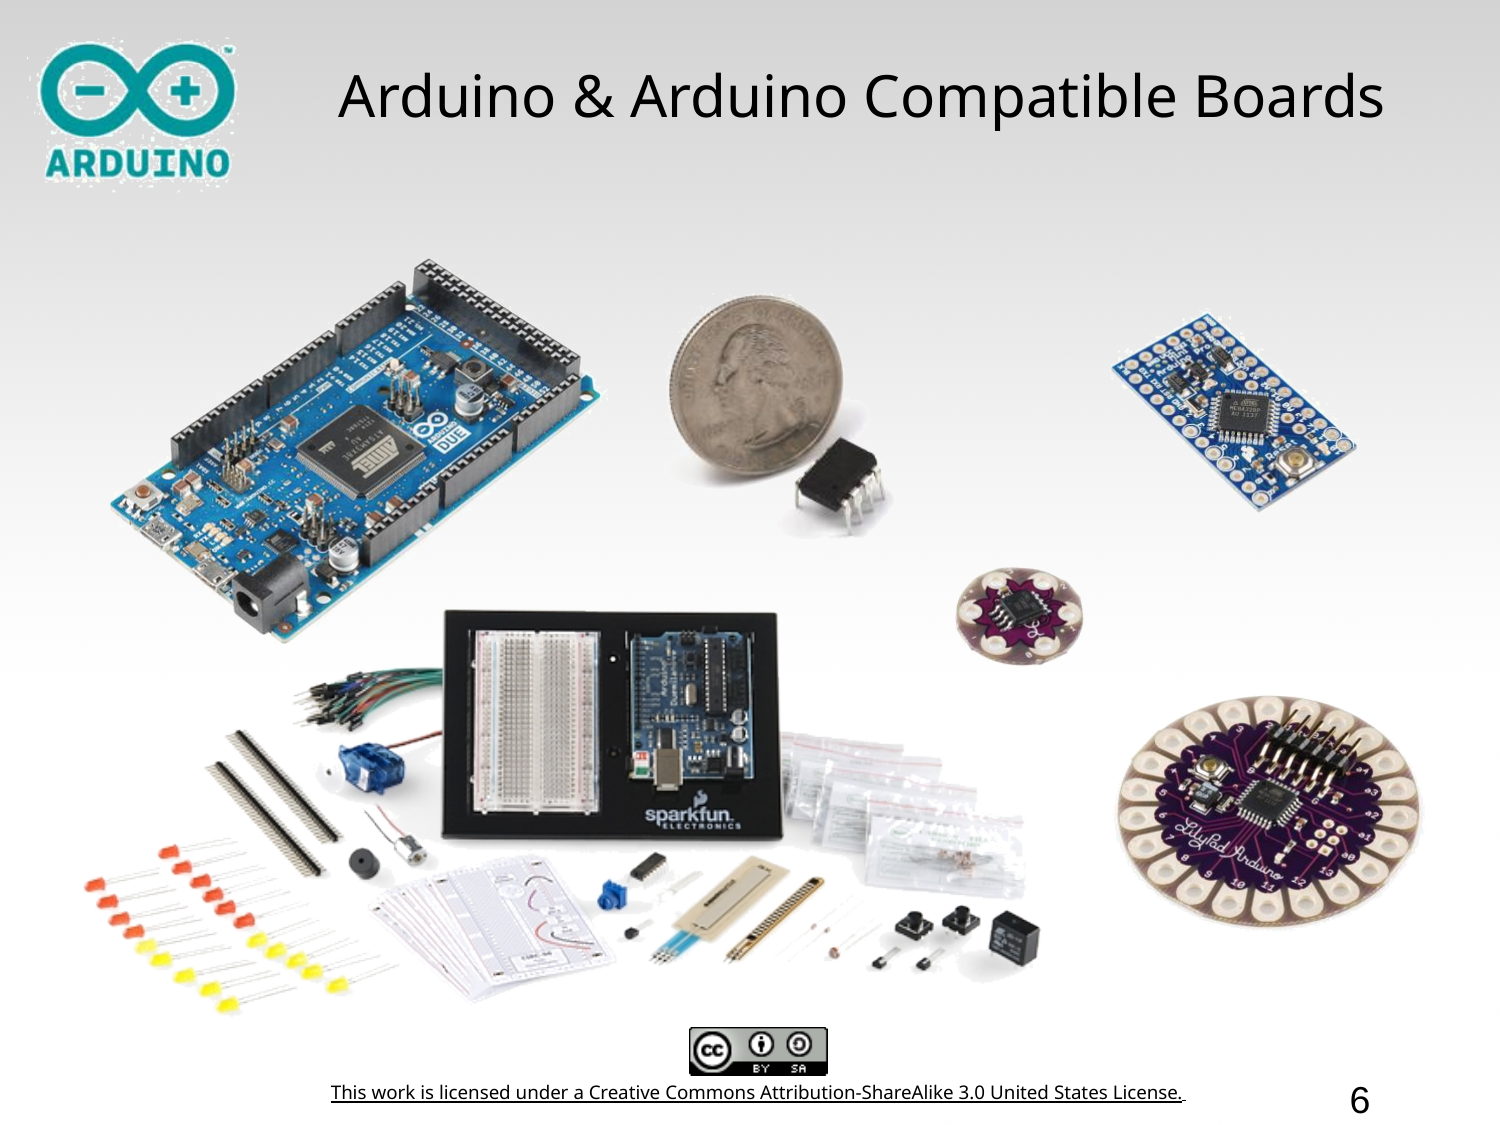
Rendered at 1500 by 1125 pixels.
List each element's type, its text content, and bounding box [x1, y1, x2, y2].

picture [0, 0, 1500, 1125]
title Arduino & Arduino Compatible Boards [246, 0, 1500, 188]
